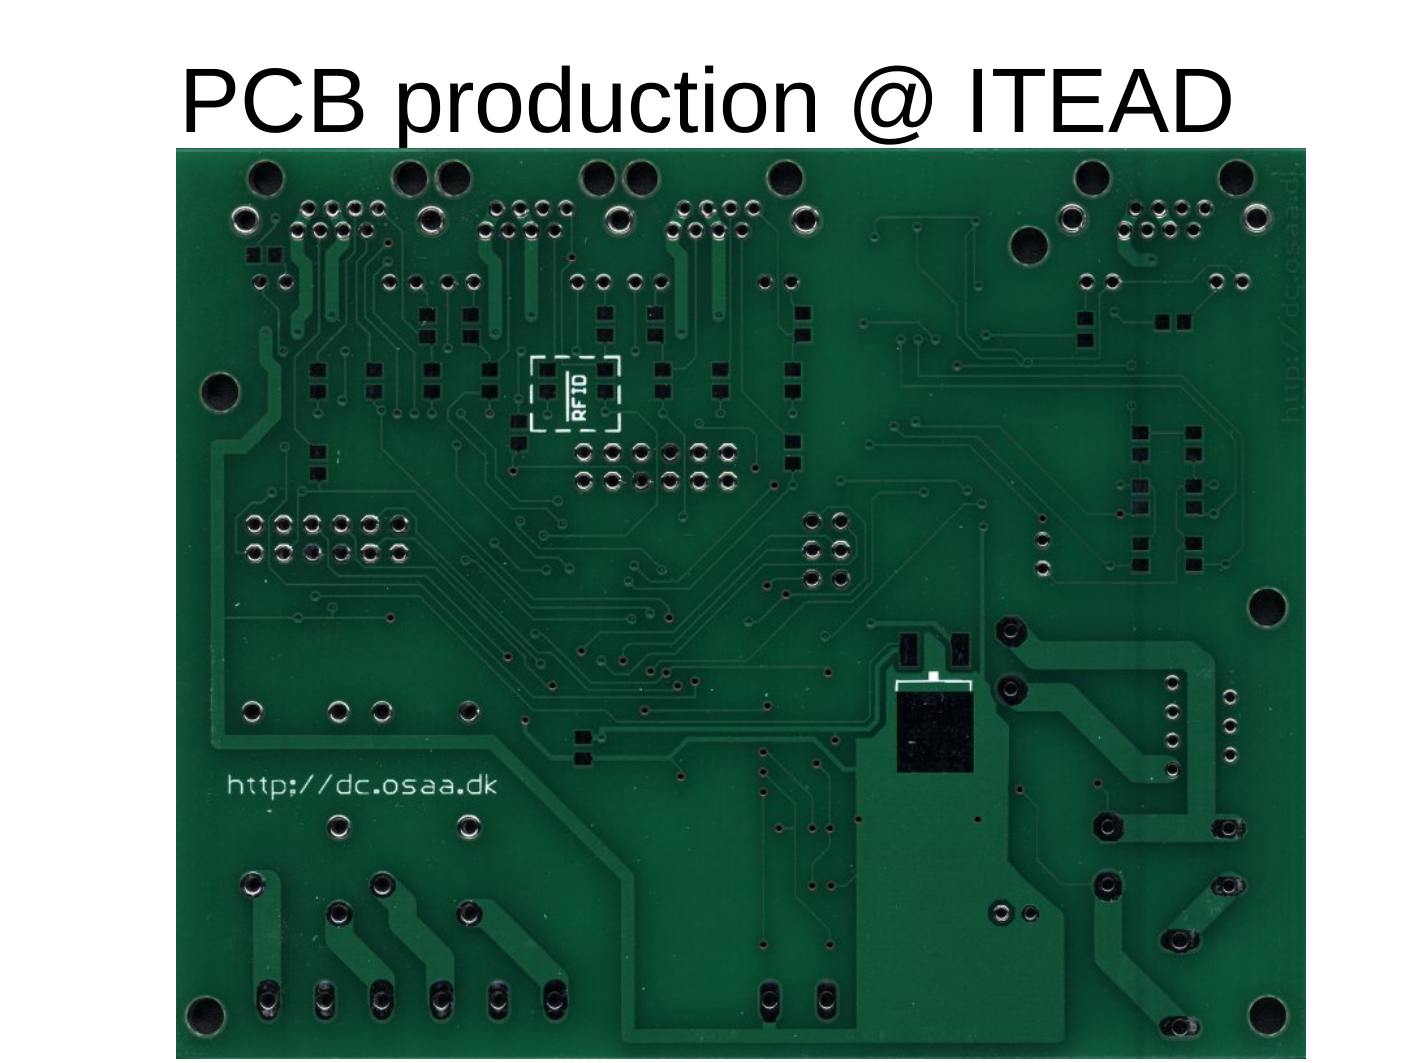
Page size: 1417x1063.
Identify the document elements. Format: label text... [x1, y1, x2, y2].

picture [176, 148, 1306, 1059]
text_box PCB production @ ITEAD [70, 42, 1346, 172]
